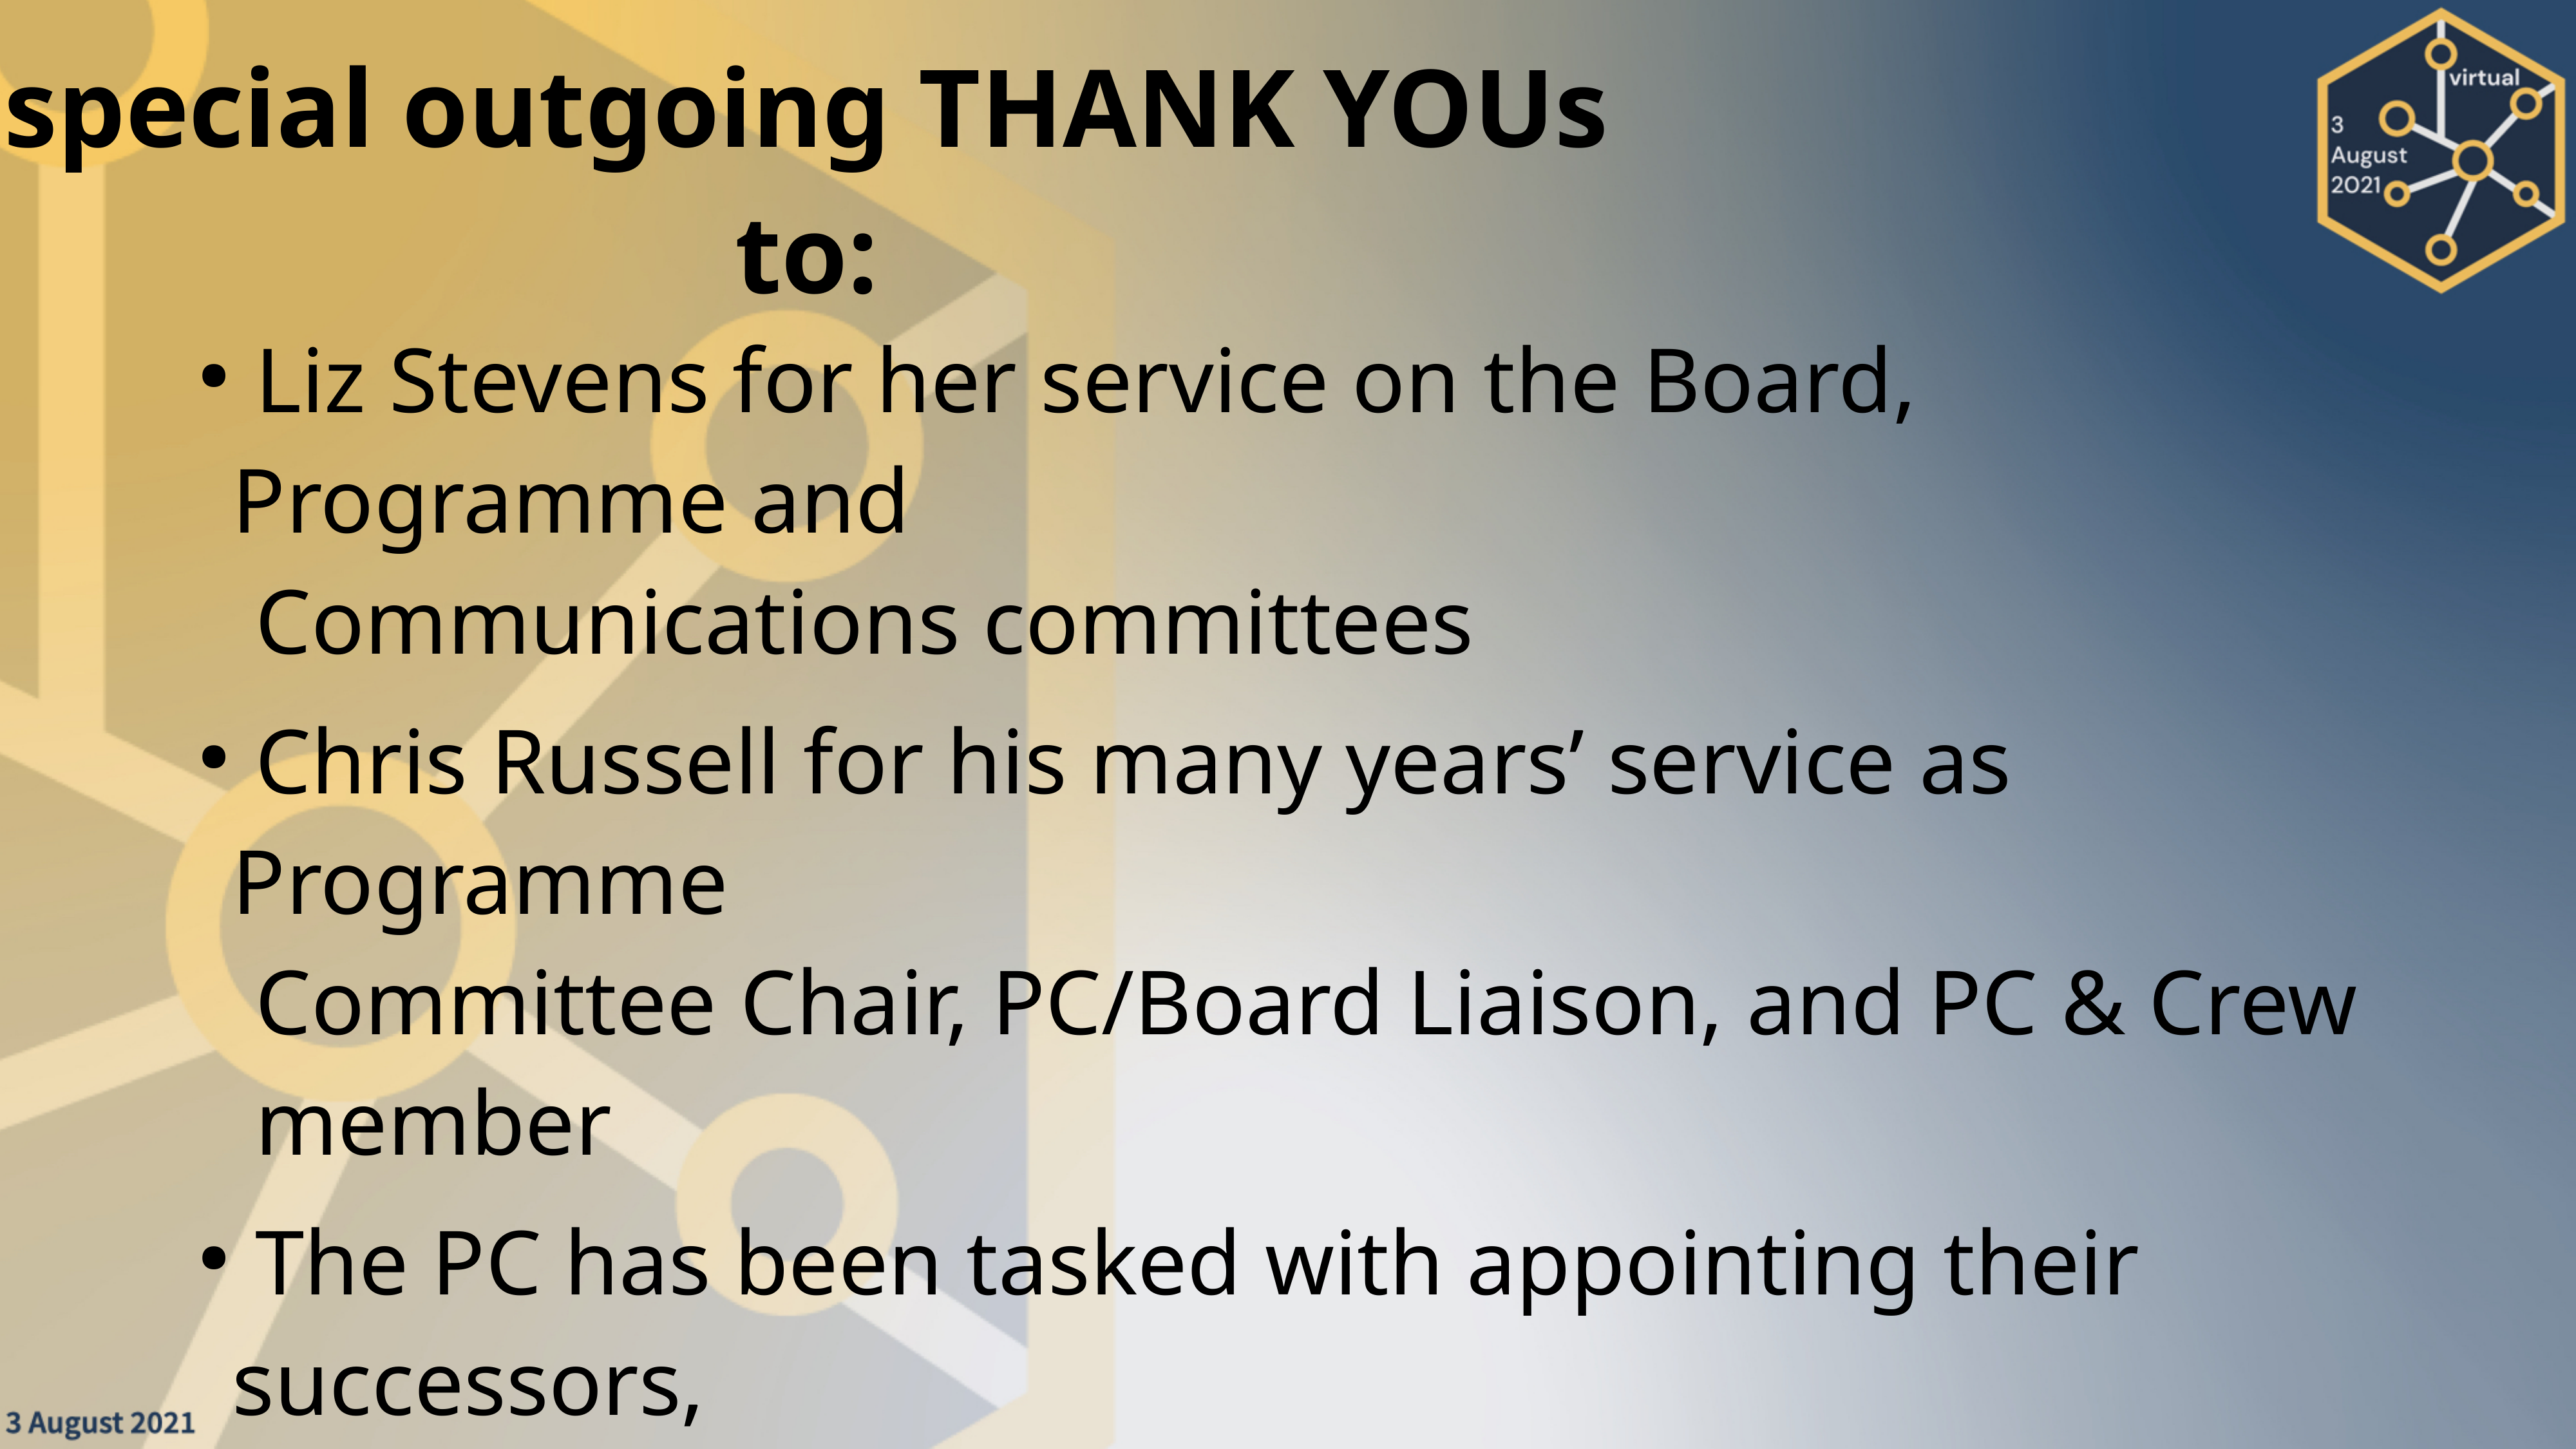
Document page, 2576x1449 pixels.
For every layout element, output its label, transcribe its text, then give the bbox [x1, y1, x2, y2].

title special outgoing THANK YOUs to: [0, 44, 1614, 314]
picture [0, 0, 2576, 1449]
list Liz Stevens for her service on the Board, Programme and Communications committees Chris Russell for his many years’ service as Programme Committee Chair, PC/Board Liaison, and PC & Crew member The PC has been tasked with appointing their successors, and we continue to seek new Board and PC members [186, 317, 2389, 1170]
